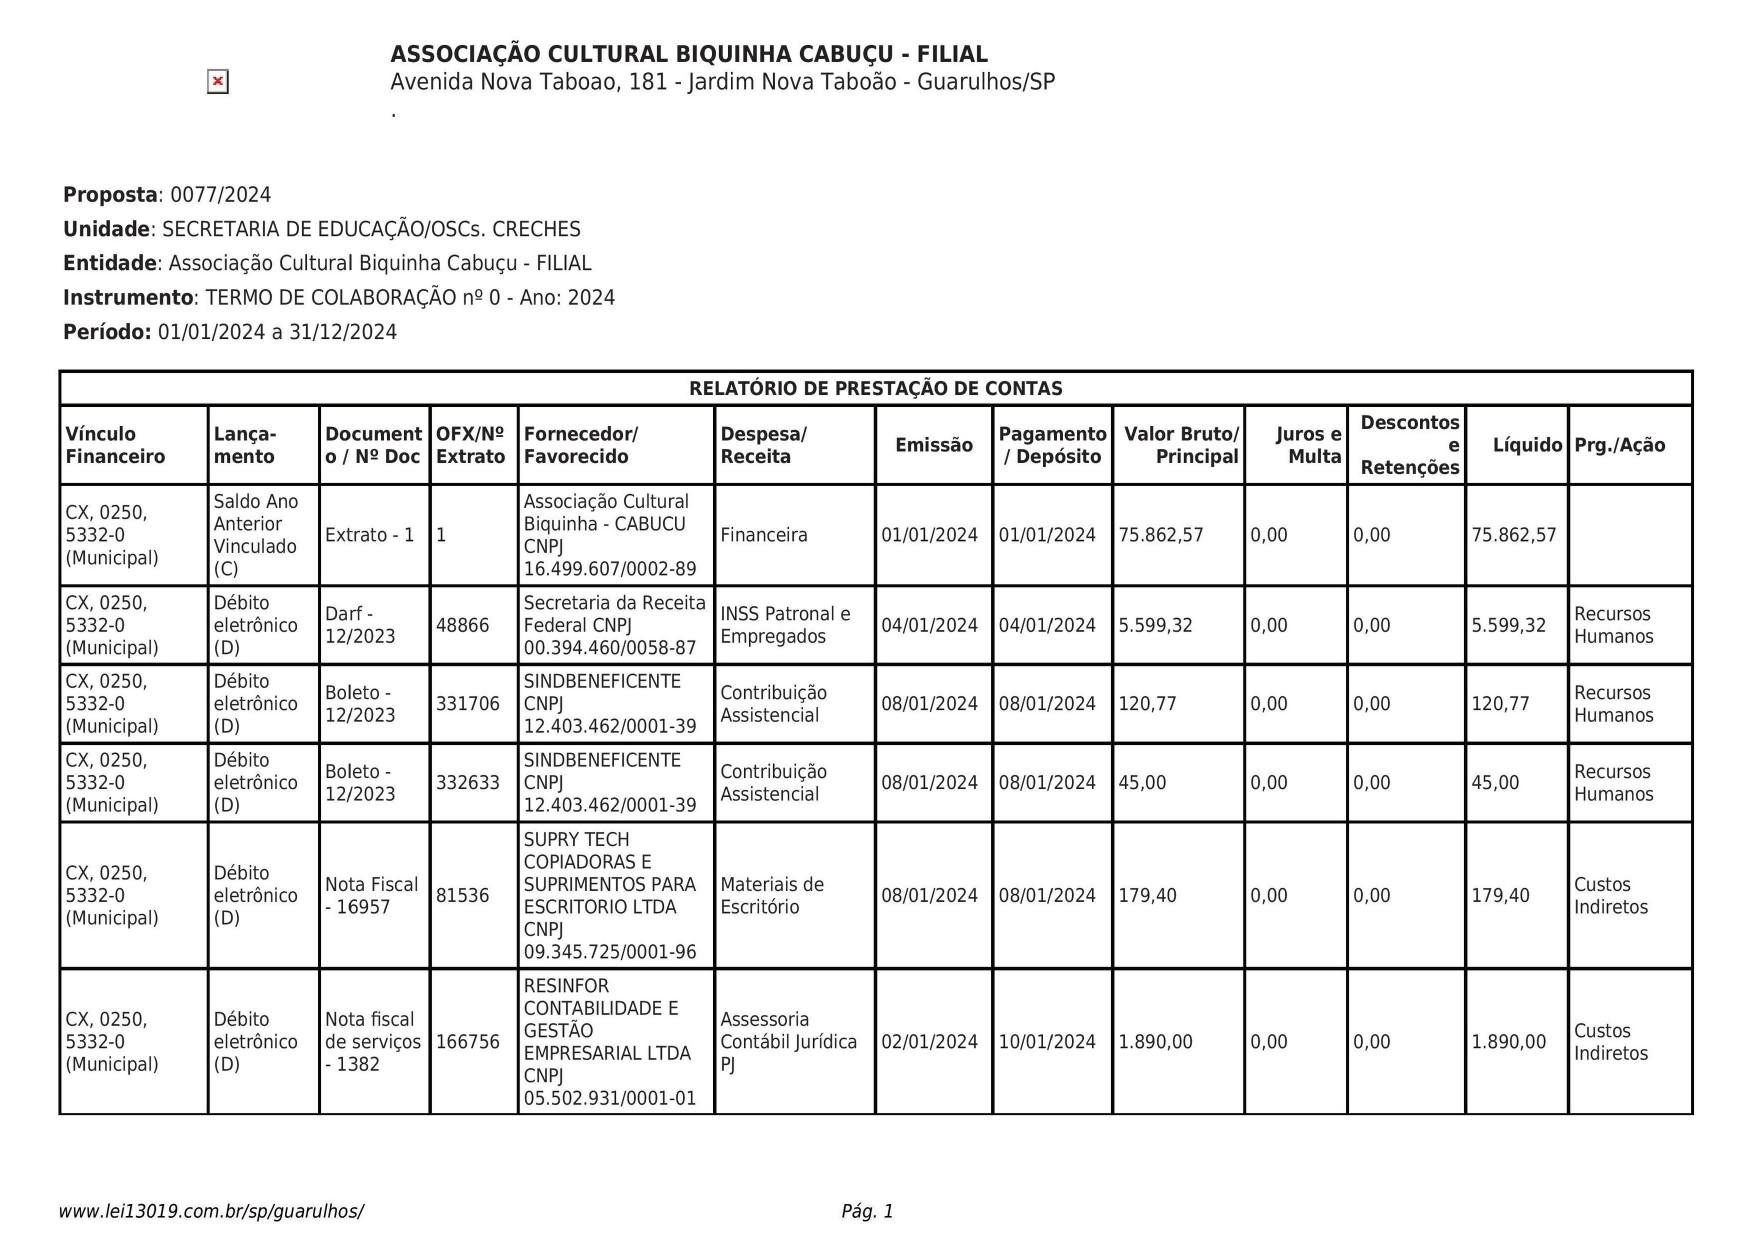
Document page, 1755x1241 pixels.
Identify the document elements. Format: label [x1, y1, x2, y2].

text_box [0, 0, 1752, 1240]
